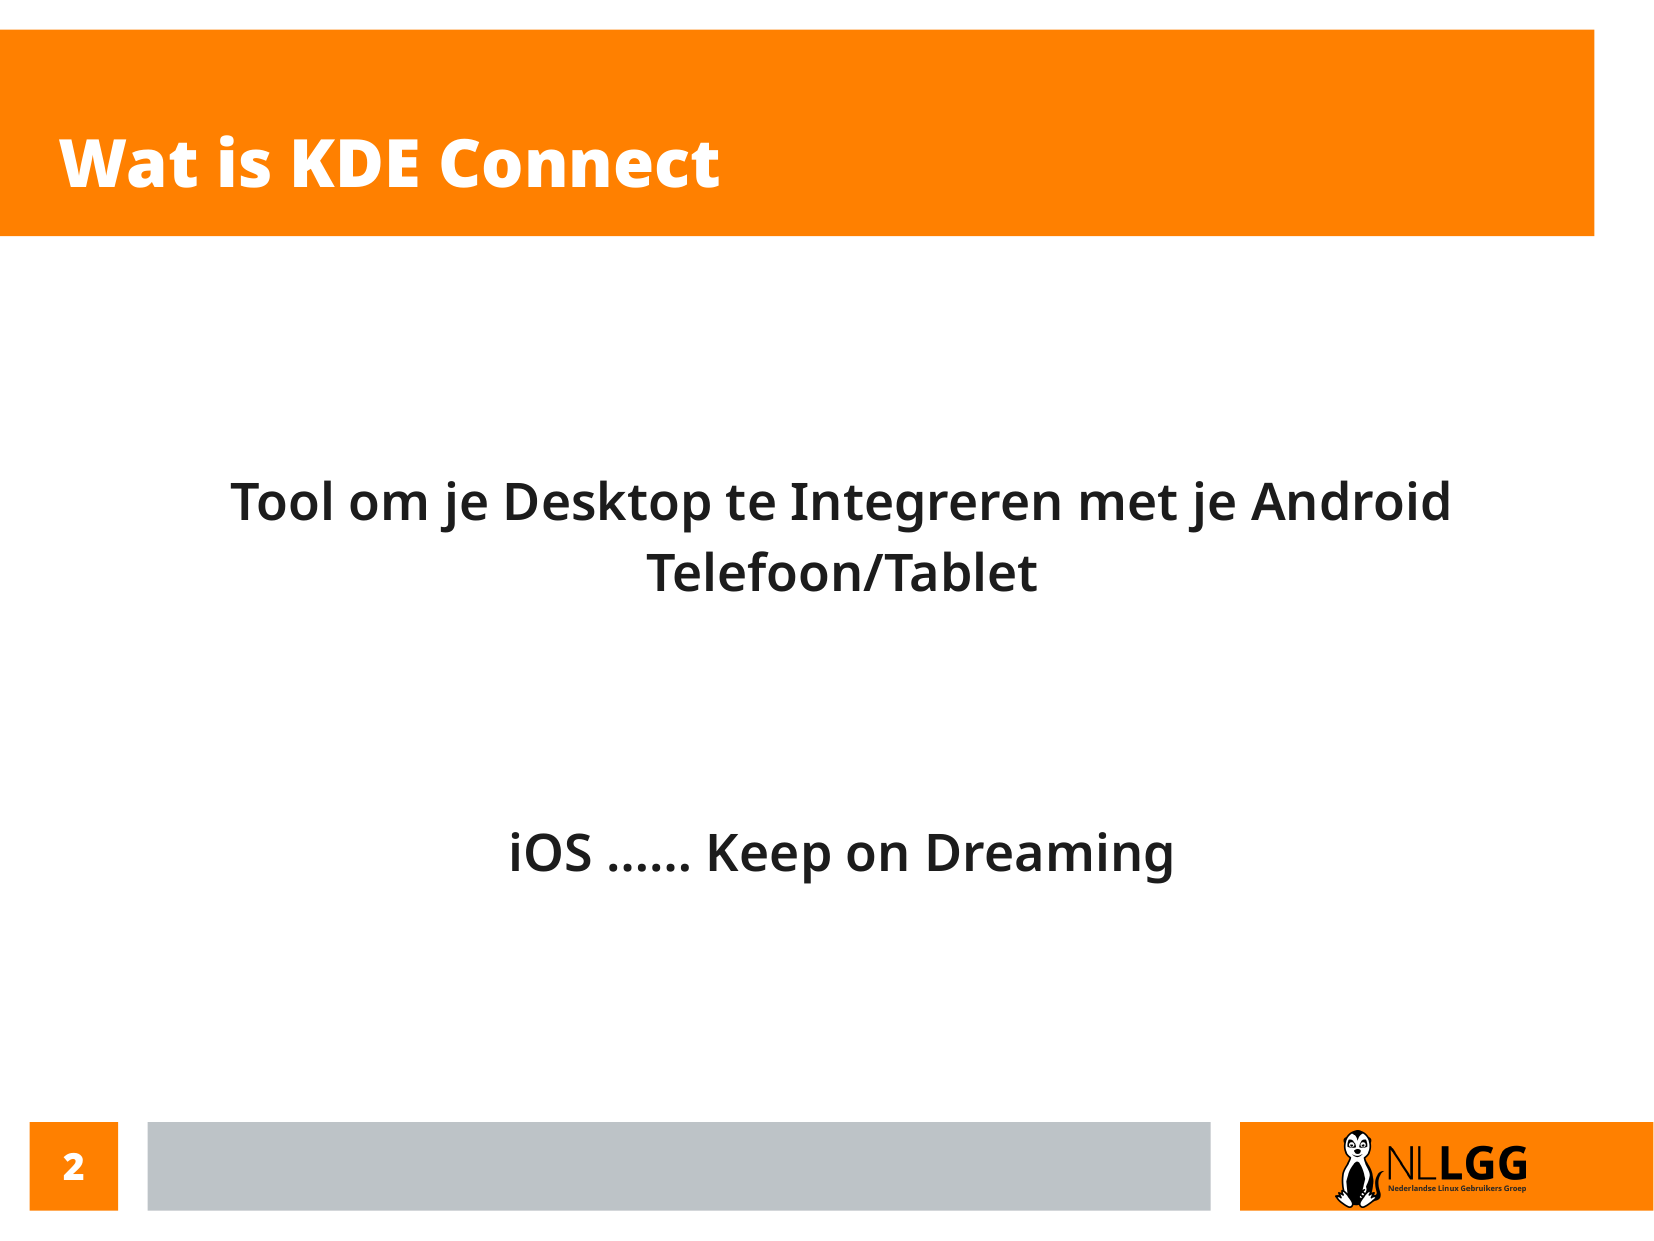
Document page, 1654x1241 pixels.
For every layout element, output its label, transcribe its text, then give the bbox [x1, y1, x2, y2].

picture [1335, 1130, 1526, 1208]
list Tool om je Desktop te Integreren met je Android Telefoon/Tablet iOS …… Keep on Dreaming [90, 465, 1596, 891]
title Wat is KDE Connect [59, 59, 1595, 207]
